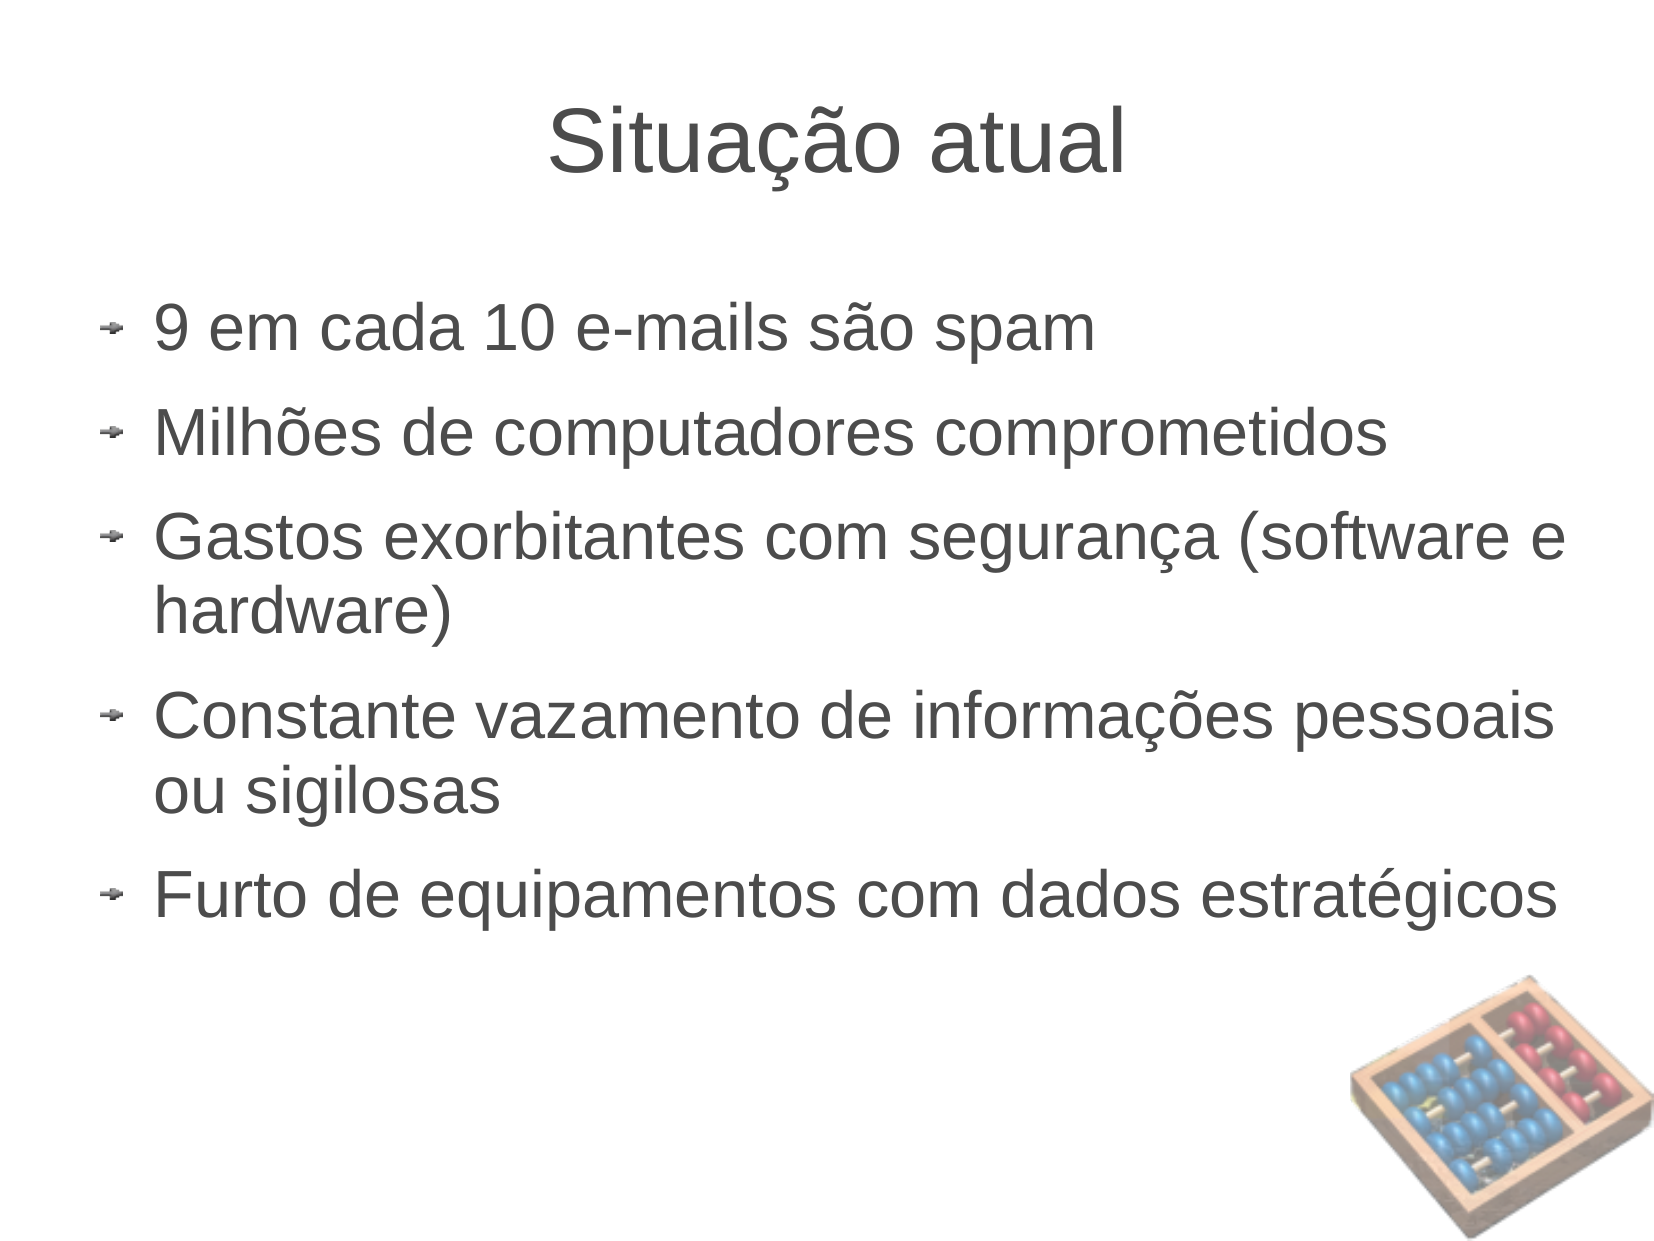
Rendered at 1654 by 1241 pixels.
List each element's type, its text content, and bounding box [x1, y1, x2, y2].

list 9 em cada 10 e-mails são spam Milhões de computadores comprometidos Gastos exorbitantes com segurança (software e hardware) Constante vazamento de informações pessoais ou sigilosas Furto de equipamentos com dados estratégicos [82, 290, 1571, 1109]
title Situação atual [75, 44, 1601, 238]
